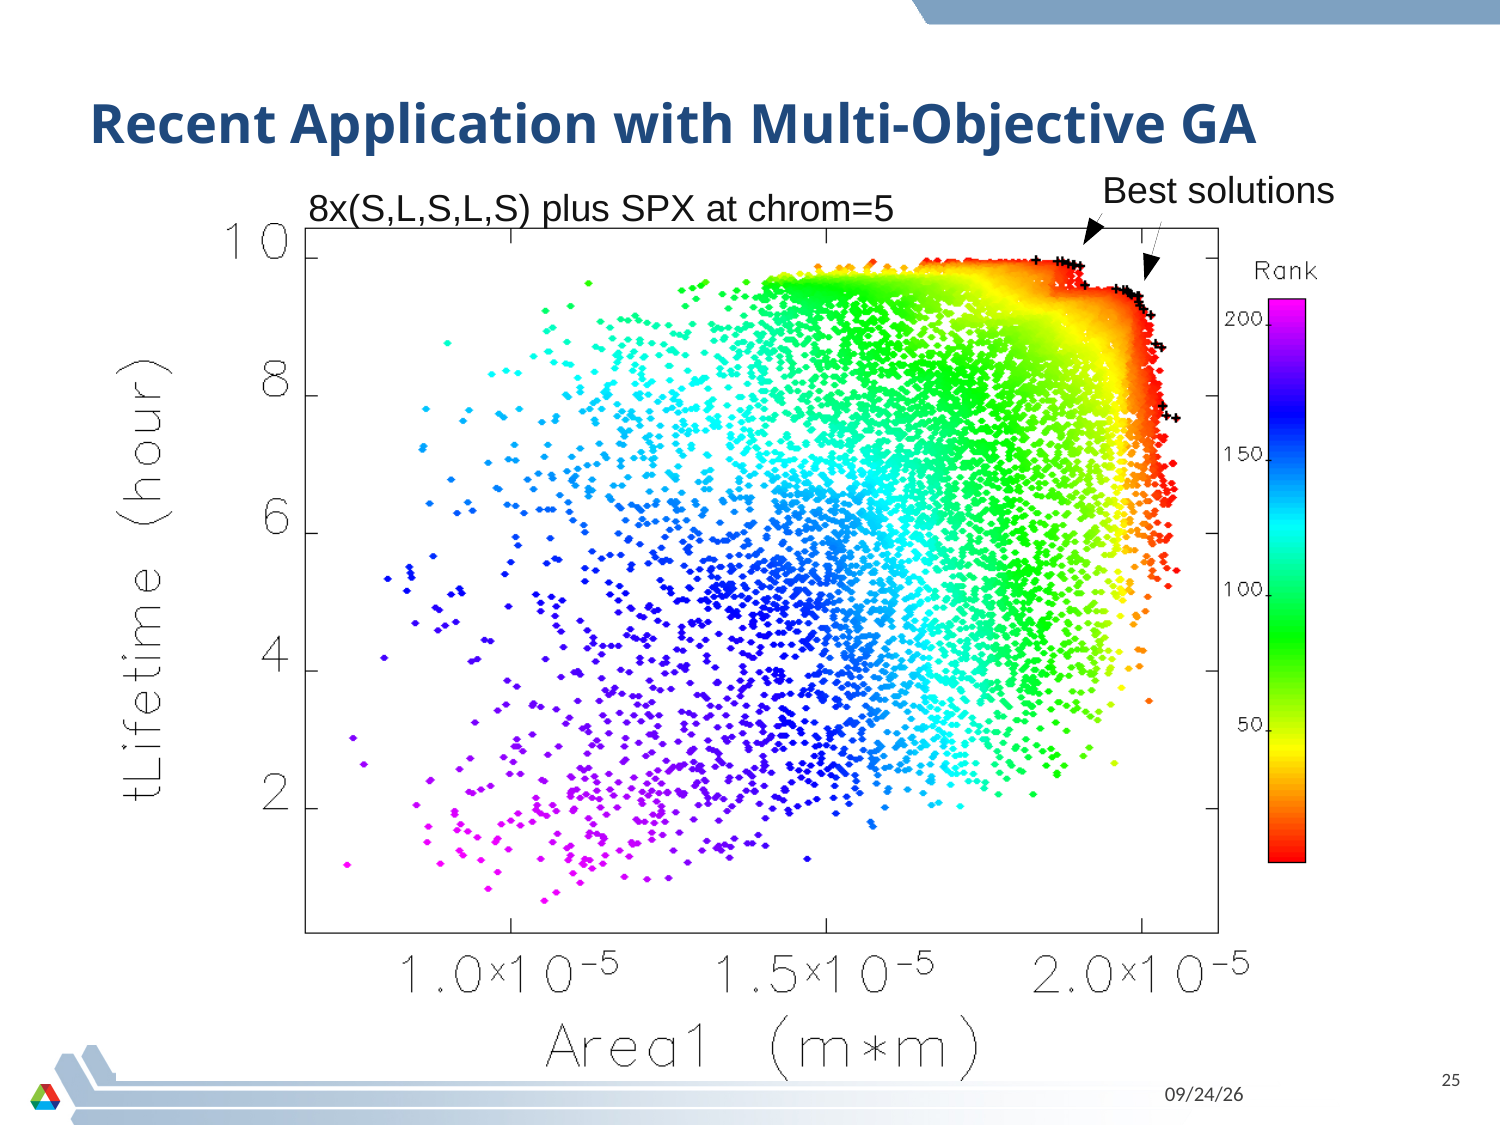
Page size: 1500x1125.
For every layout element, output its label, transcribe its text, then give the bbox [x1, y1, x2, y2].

picture [0, 223, 1500, 1125]
title Recent Application with Multi-Objective GA [75, 37, 1426, 209]
text_box Best solutions [1087, 162, 1352, 220]
text_box 8x(S,L,S,L,S) plus SPX at chrom=5 [293, 180, 912, 238]
picture [0, 0, 1500, 26]
